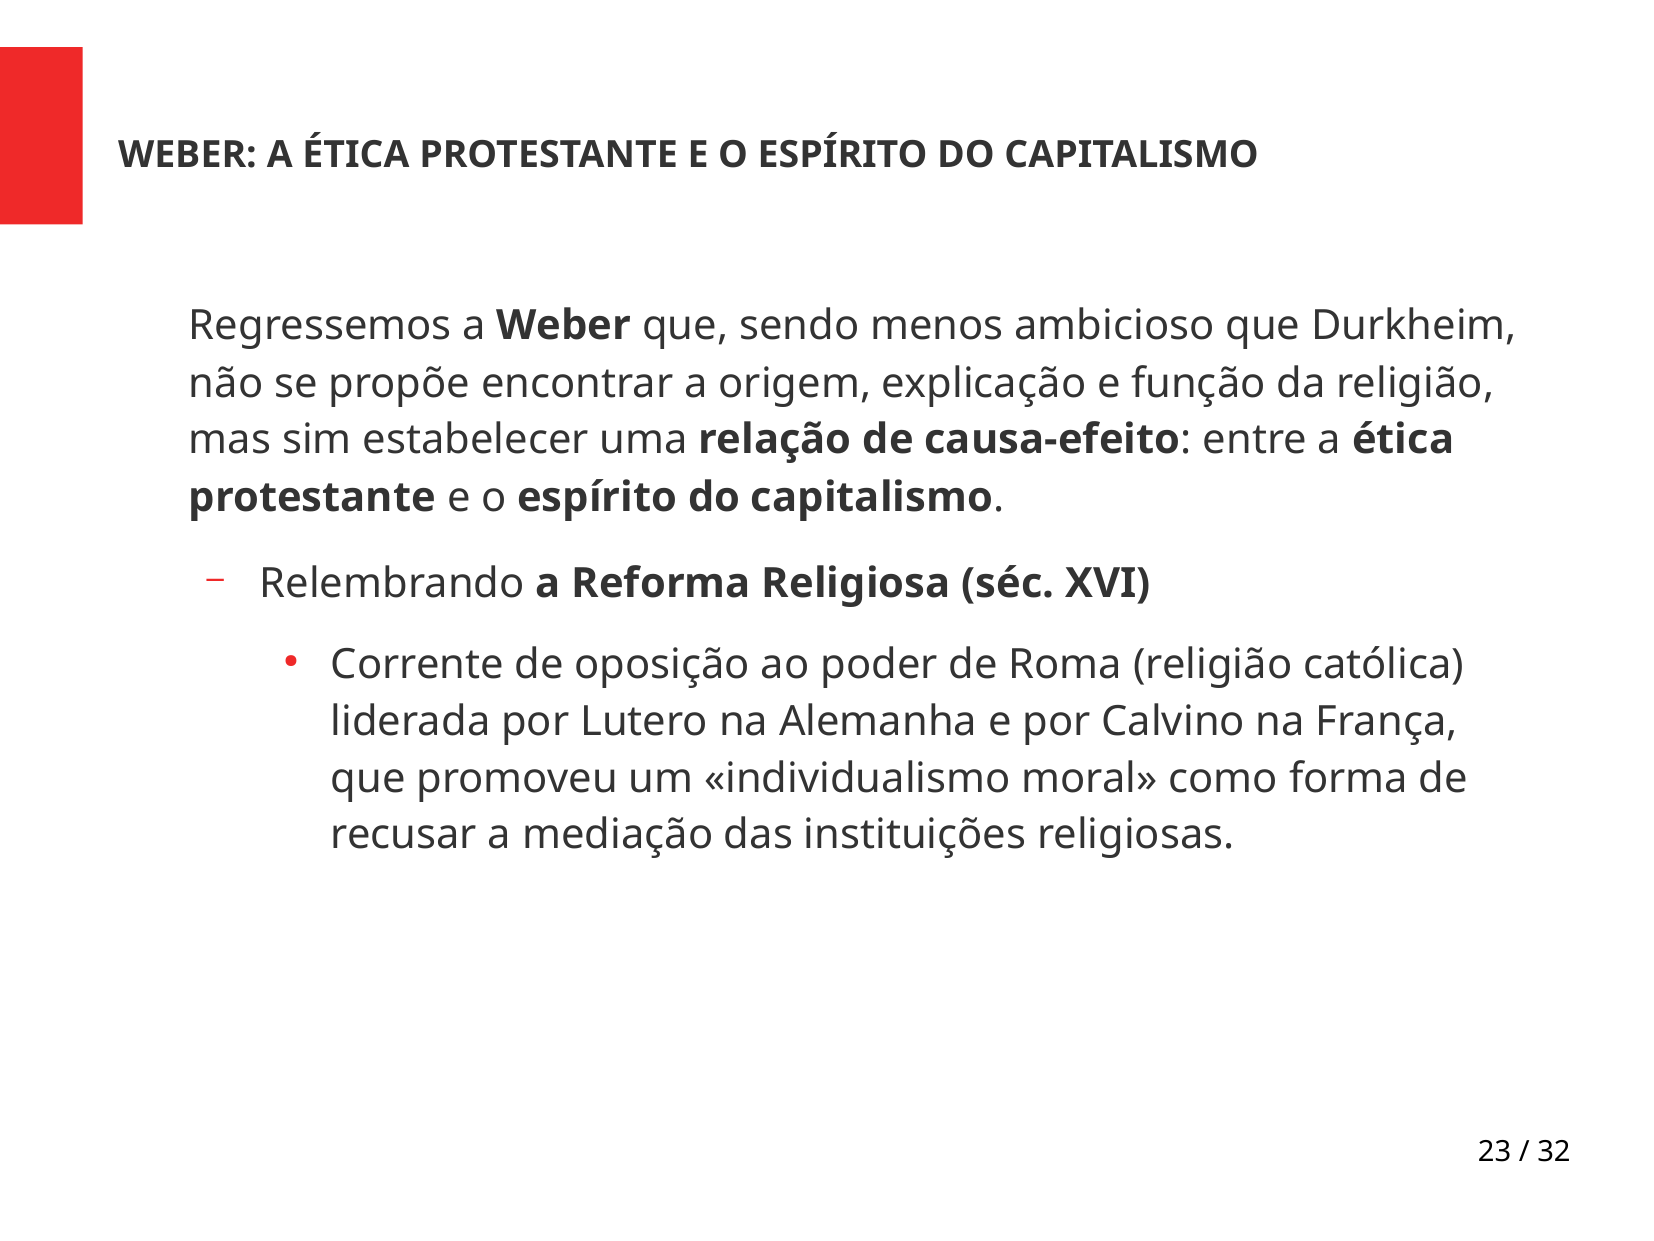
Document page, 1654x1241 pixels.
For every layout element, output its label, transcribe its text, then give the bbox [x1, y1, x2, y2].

title WEBER: A ÉTICA PROTESTANTE E O ESPÍRITO DO CAPITALISMO [118, 49, 1571, 257]
list Regressemos a Weber que, sendo menos ambicioso que Durkheim, não se propõe encontrar a origem, explicação e função da religião, mas sim estabelecer uma relação de causa-efeito: entre a ética protestante e o espírito do capitalismo. Relembrando a Reforma Religiosa (séc. XVI) Corrente de oposição ao poder de Roma (religião católica) liderada por Lutero na Alemanha e por Calvino na França, que promoveu um «individualismo moral» como forma de recusar a mediação das instituições religiosas. [118, 295, 1536, 1015]
